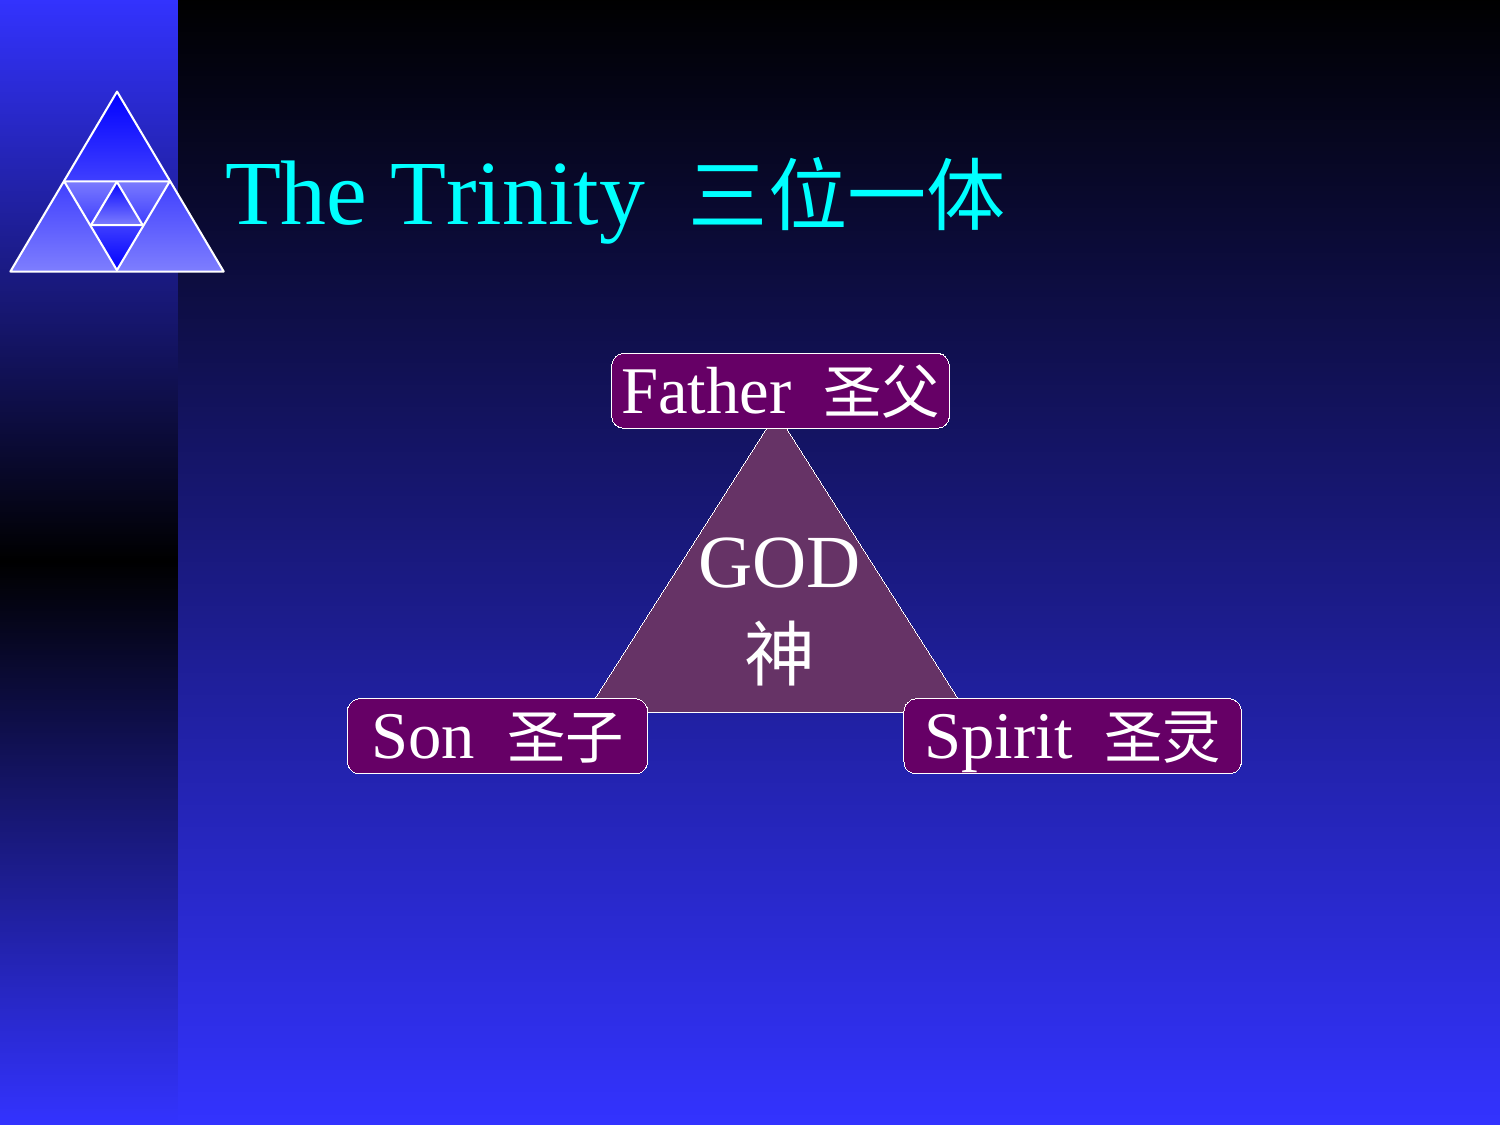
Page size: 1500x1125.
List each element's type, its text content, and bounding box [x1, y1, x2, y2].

text_box Spirit 圣灵 [903, 698, 1242, 774]
title The Trinity 三位一体 [225, 99, 1463, 288]
text_box Father 圣父 [611, 353, 950, 429]
text_box [595, 585, 958, 713]
text_box [712, 429, 841, 513]
text_box Son 圣子 [347, 698, 648, 774]
text_box GOD 神 [667, 513, 893, 696]
